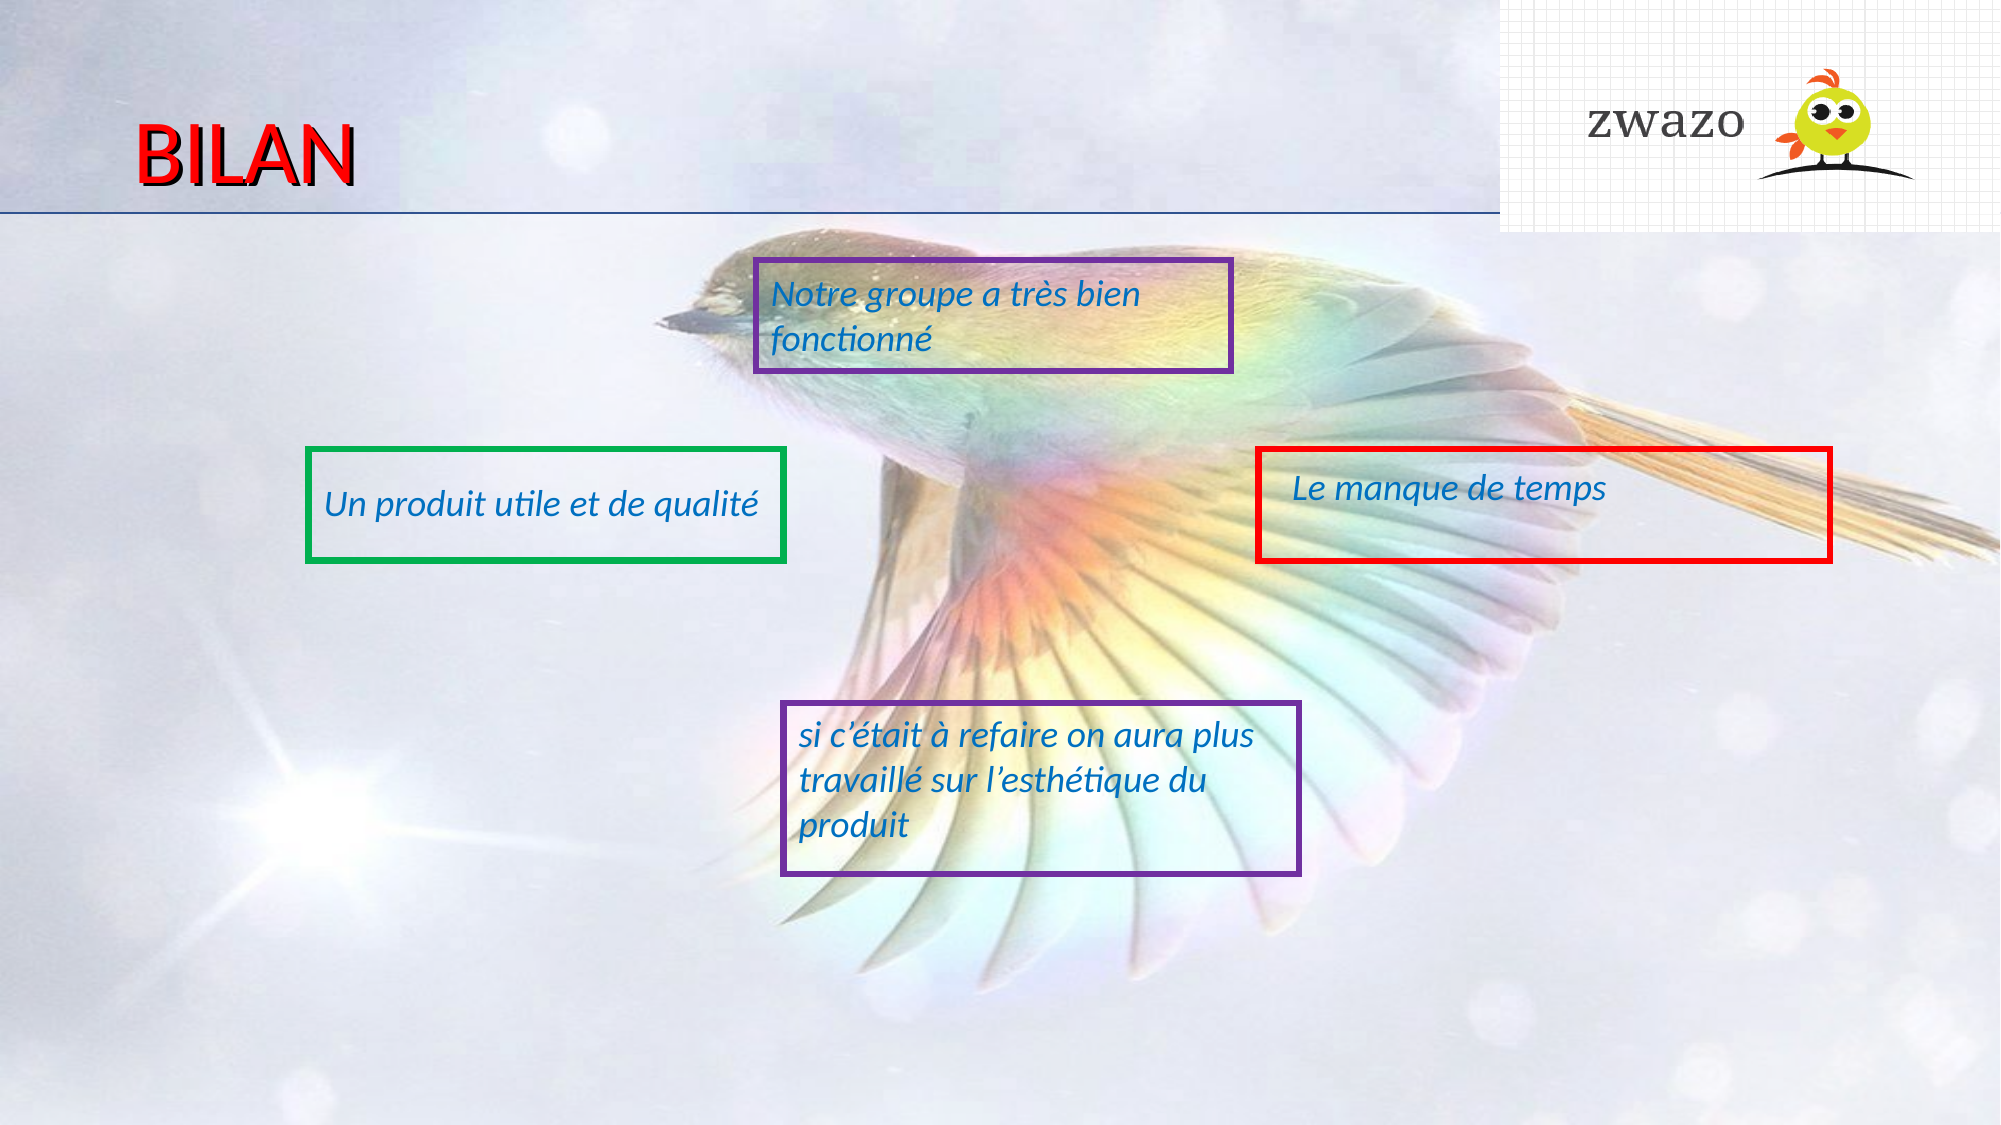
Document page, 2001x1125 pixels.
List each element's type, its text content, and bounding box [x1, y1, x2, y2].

text_box BILAN [118, 83, 1726, 211]
text_box Un produit utile et de qualité [309, 471, 839, 531]
text_box Le manque de temps [1277, 455, 1807, 516]
text_box Notre groupe a très bien fonctionné [756, 261, 1264, 411]
text_box si c’était à refaire on aura plus travaillé sur l’esthétique du produit [784, 703, 1314, 853]
picture [0, 0, 2001, 232]
